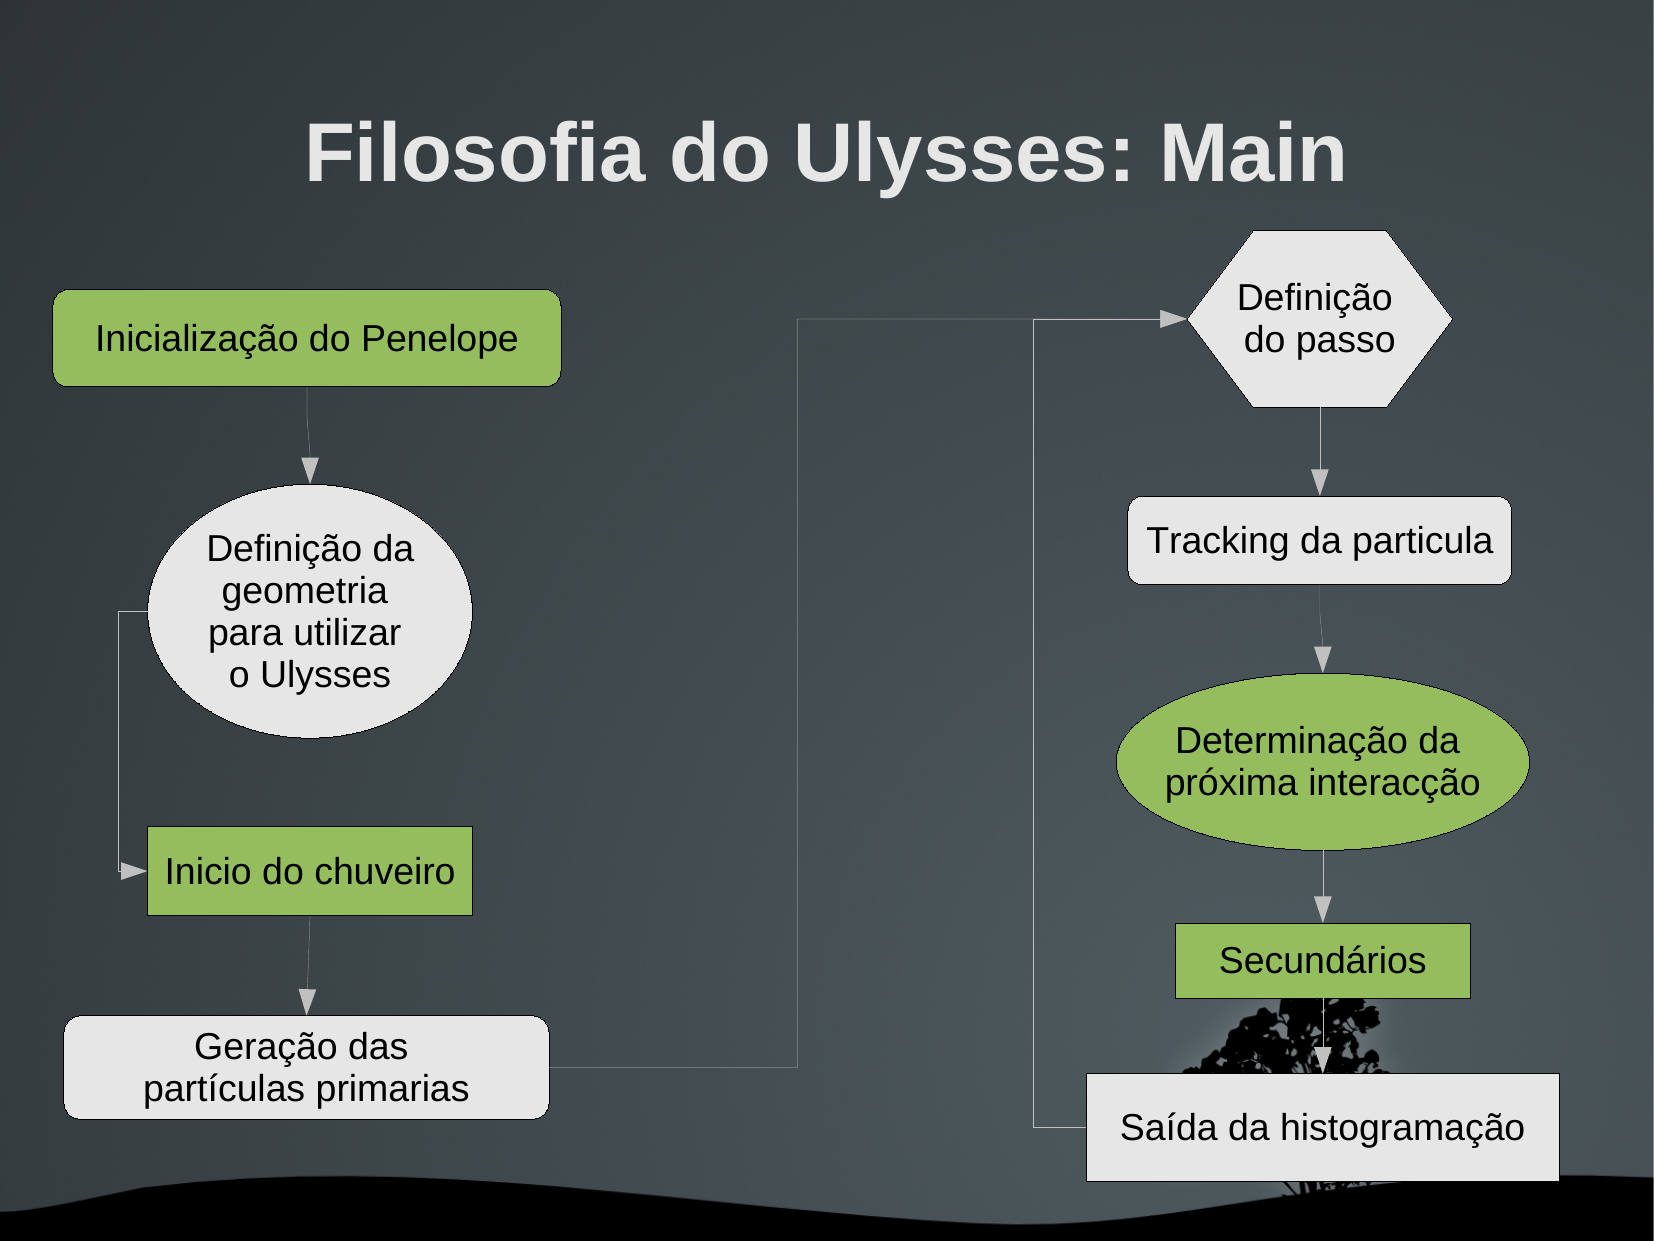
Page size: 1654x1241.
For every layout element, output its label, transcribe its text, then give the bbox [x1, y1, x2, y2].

text_box Definição do passo [1187, 230, 1453, 408]
text_box Tracking da particula [1127, 496, 1512, 585]
text_box Determinação da próxima interacção [1116, 673, 1530, 851]
text_box Definição da geometria para utilizar o Ulysses [147, 484, 473, 739]
text_box Inicialização do Penelope [52, 289, 562, 387]
text_box Secundários [1175, 923, 1471, 999]
text_box Inicio do chuveiro [147, 826, 473, 916]
picture [0, 0, 1654, 1241]
title Filosofia do Ulysses: Main [82, 49, 1571, 257]
text_box Geração das partículas primarias [63, 1015, 550, 1120]
text_box Saída da histogramação [1086, 1073, 1560, 1182]
